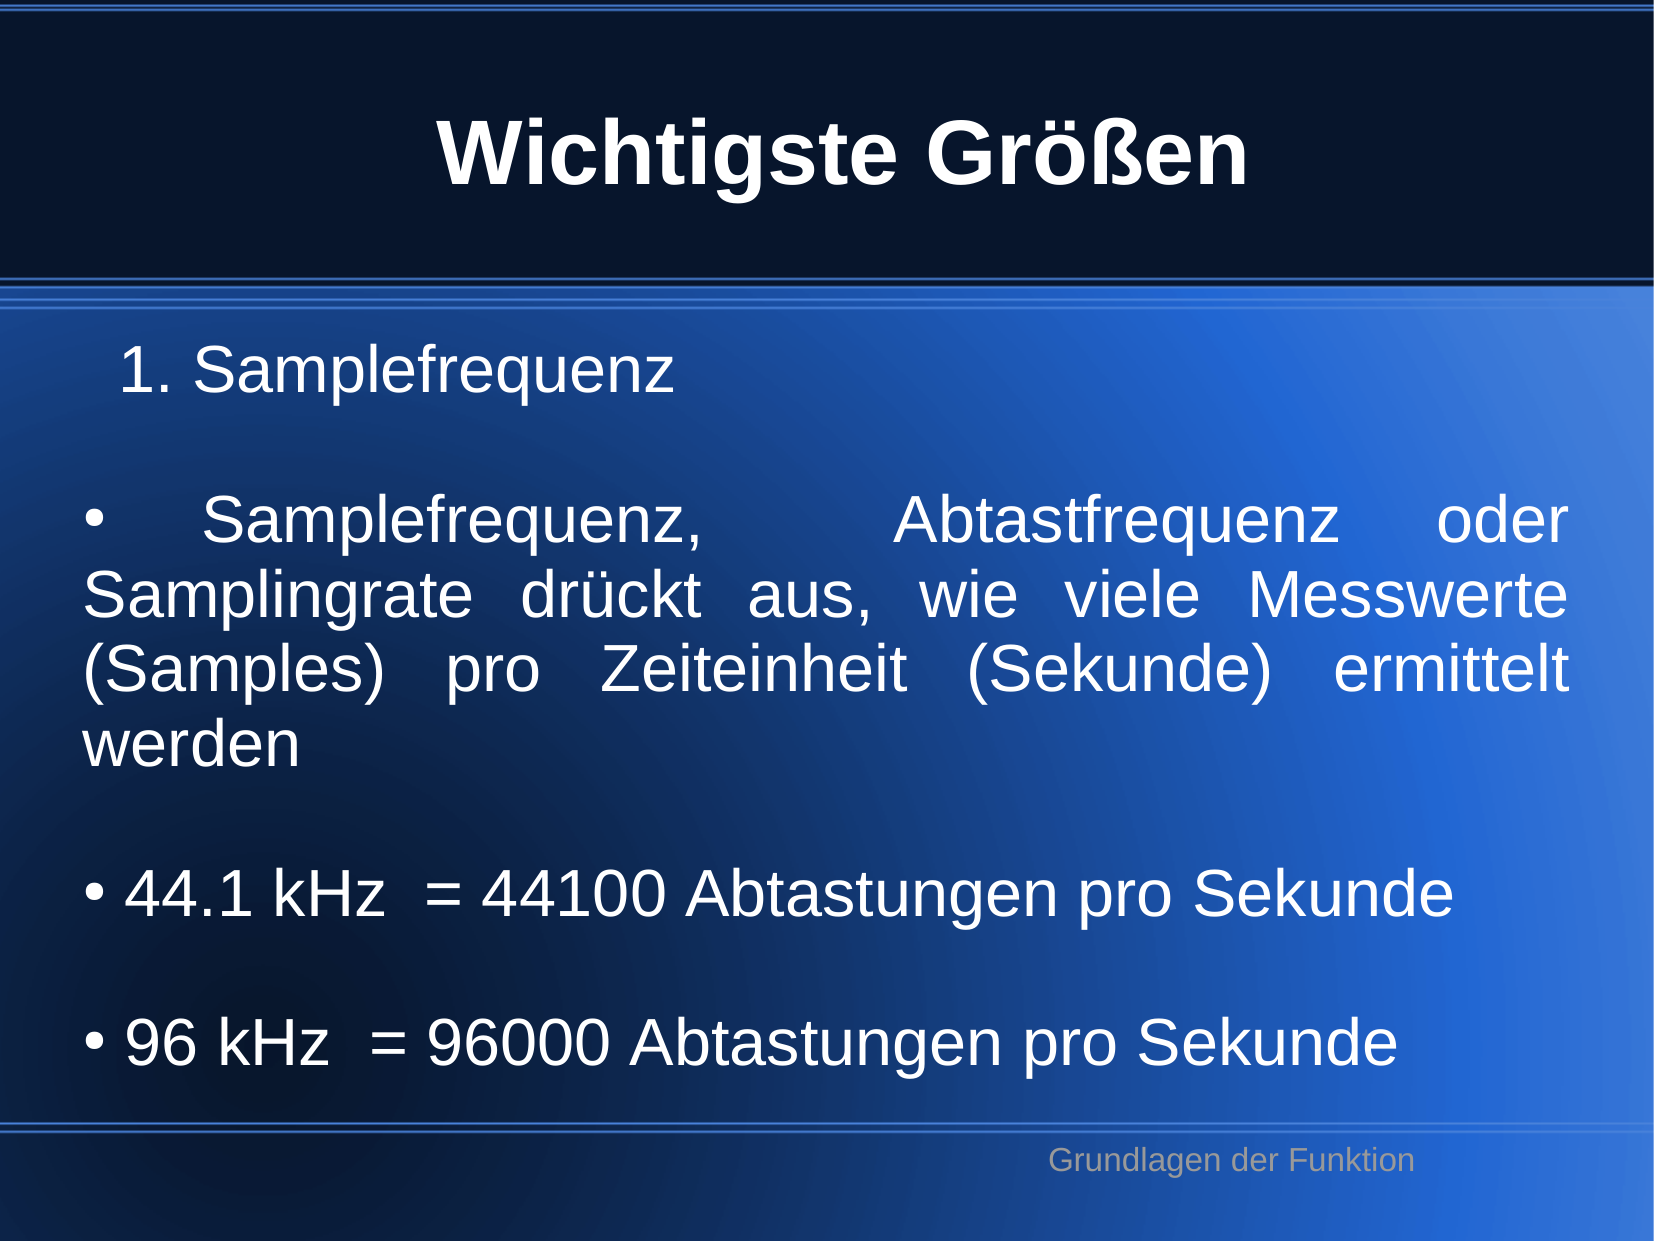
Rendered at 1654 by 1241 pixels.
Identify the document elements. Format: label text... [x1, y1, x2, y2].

text_box Grundlagen der Funktion [1033, 1133, 1447, 1186]
title Wichtigste Größen [82, 56, 1571, 250]
subtitle 1. Samplefrequenz Samplefrequenz, Abtastfrequenz oder Samplingrate drückt aus, wie viele Messwerte (Samples) pro Zeiteinheit (Sekunde) ermittelt werden 44.1 kHz = 44100 Abtastungen pro Sekunde 96 kHz = 96000 Abtastungen pro Sekunde [82, 332, 1571, 1081]
picture [0, 0, 1654, 1241]
